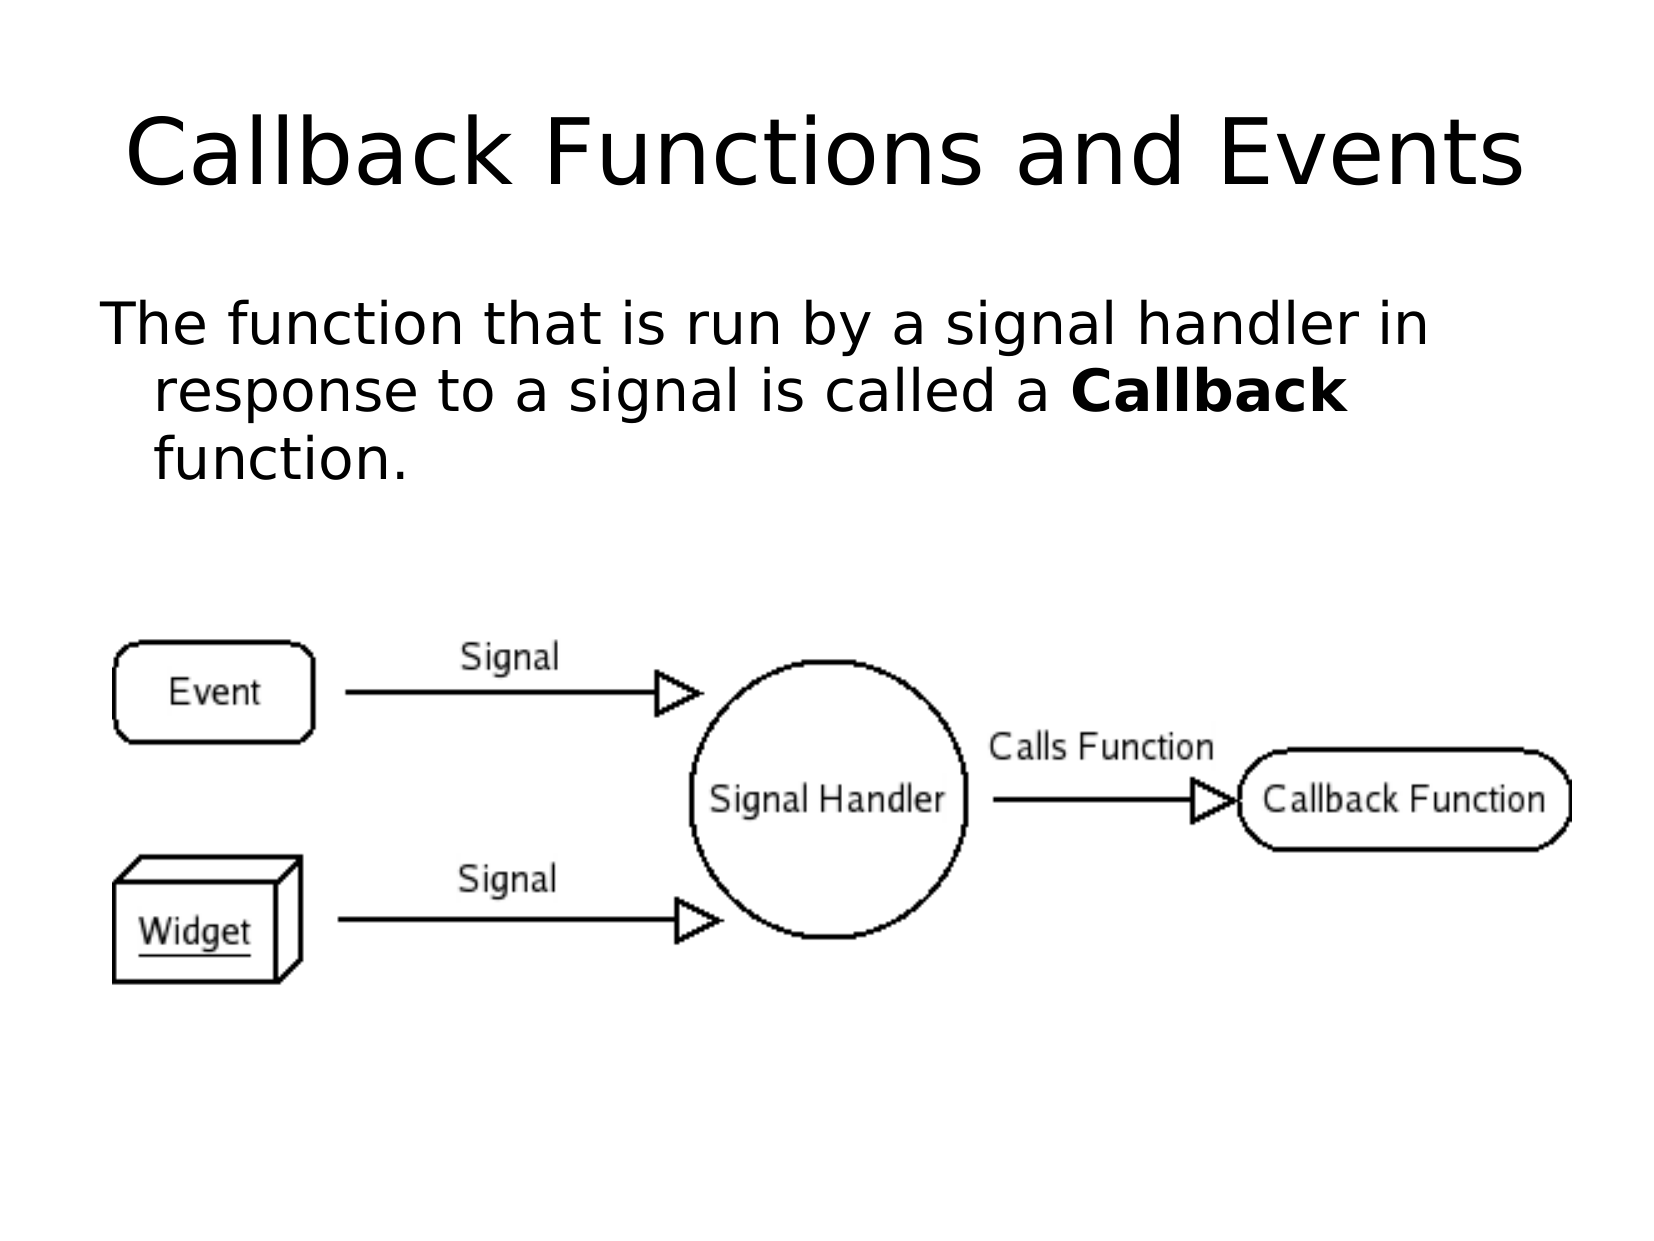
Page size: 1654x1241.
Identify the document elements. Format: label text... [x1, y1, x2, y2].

title Callback Functions and Events [82, 49, 1571, 257]
picture [112, 633, 1572, 1000]
list The function that is run by a signal handler in response to a signal is called a Callback function. [82, 290, 1576, 494]
